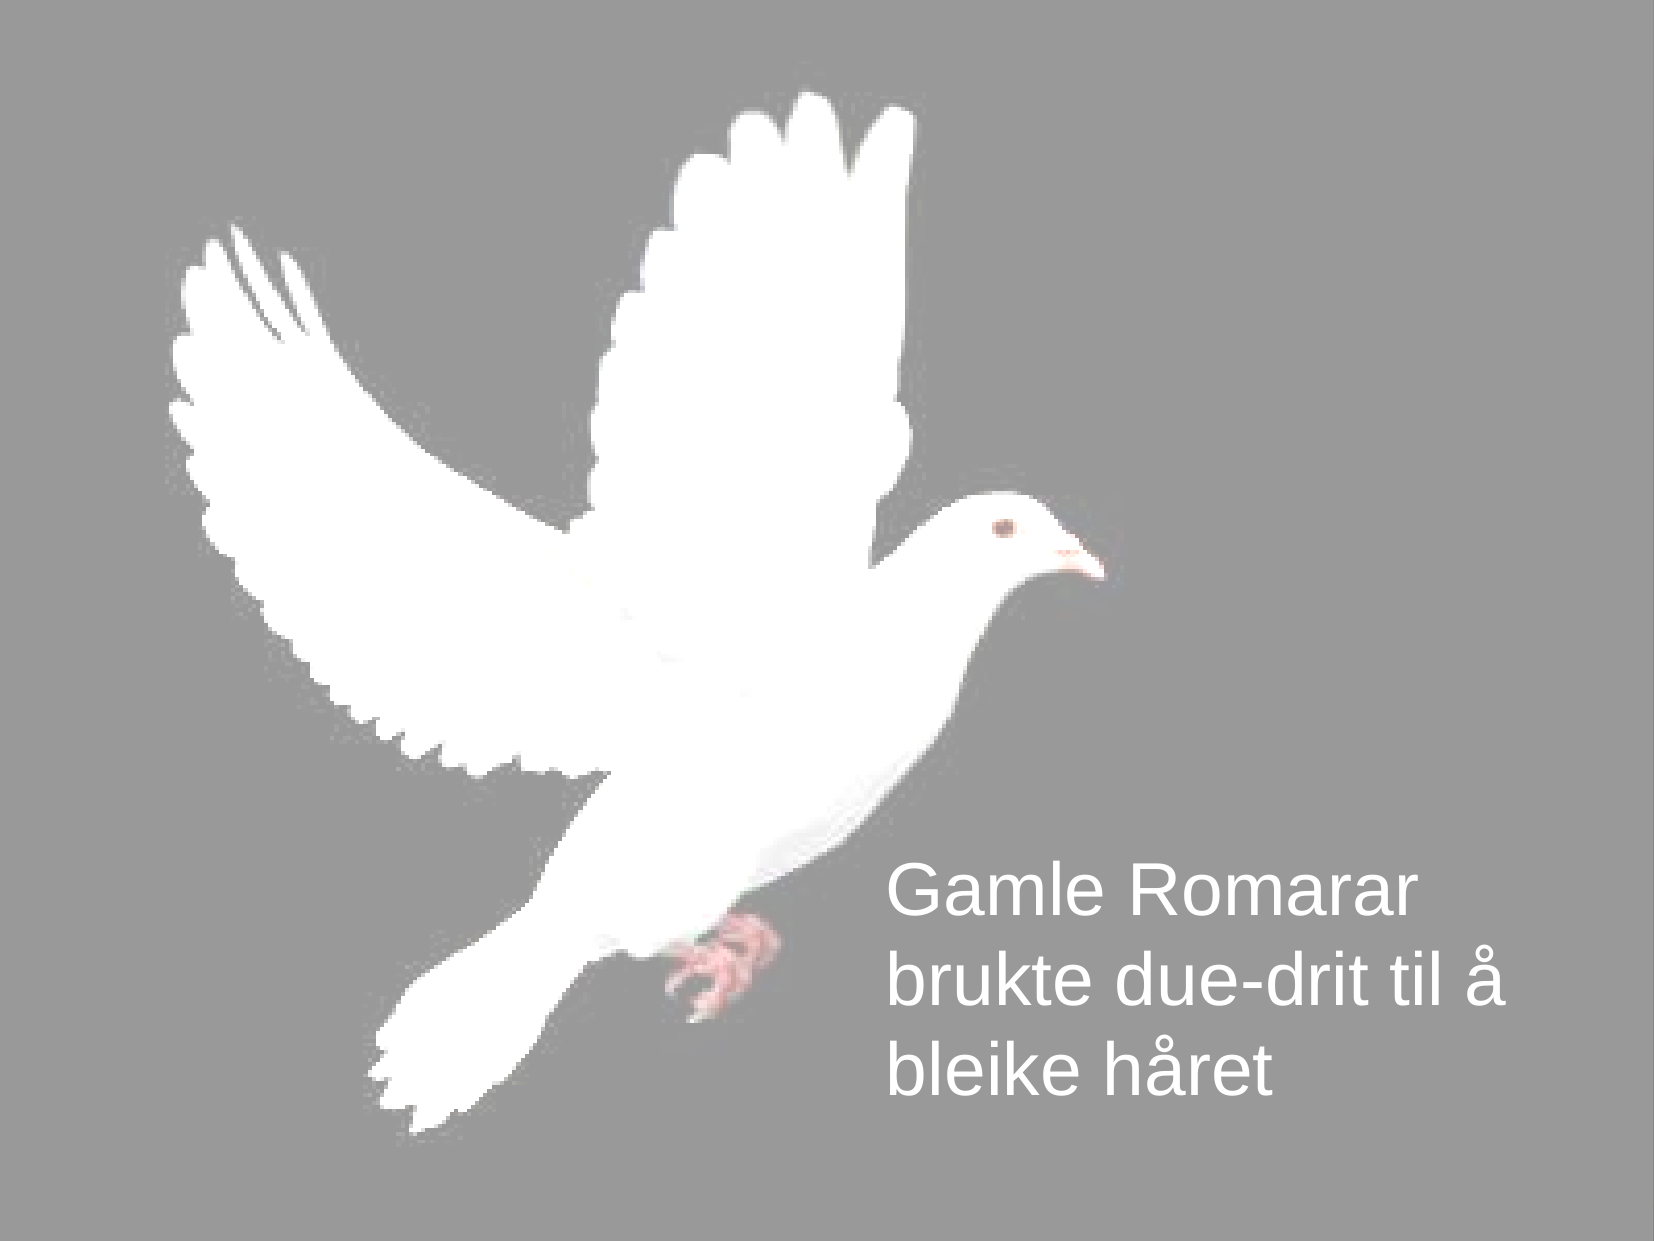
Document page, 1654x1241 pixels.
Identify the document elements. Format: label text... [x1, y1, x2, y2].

list Gamle Romarar brukte due-drit til å bleike håret [885, 840, 1612, 1241]
picture [0, 0, 1654, 1241]
